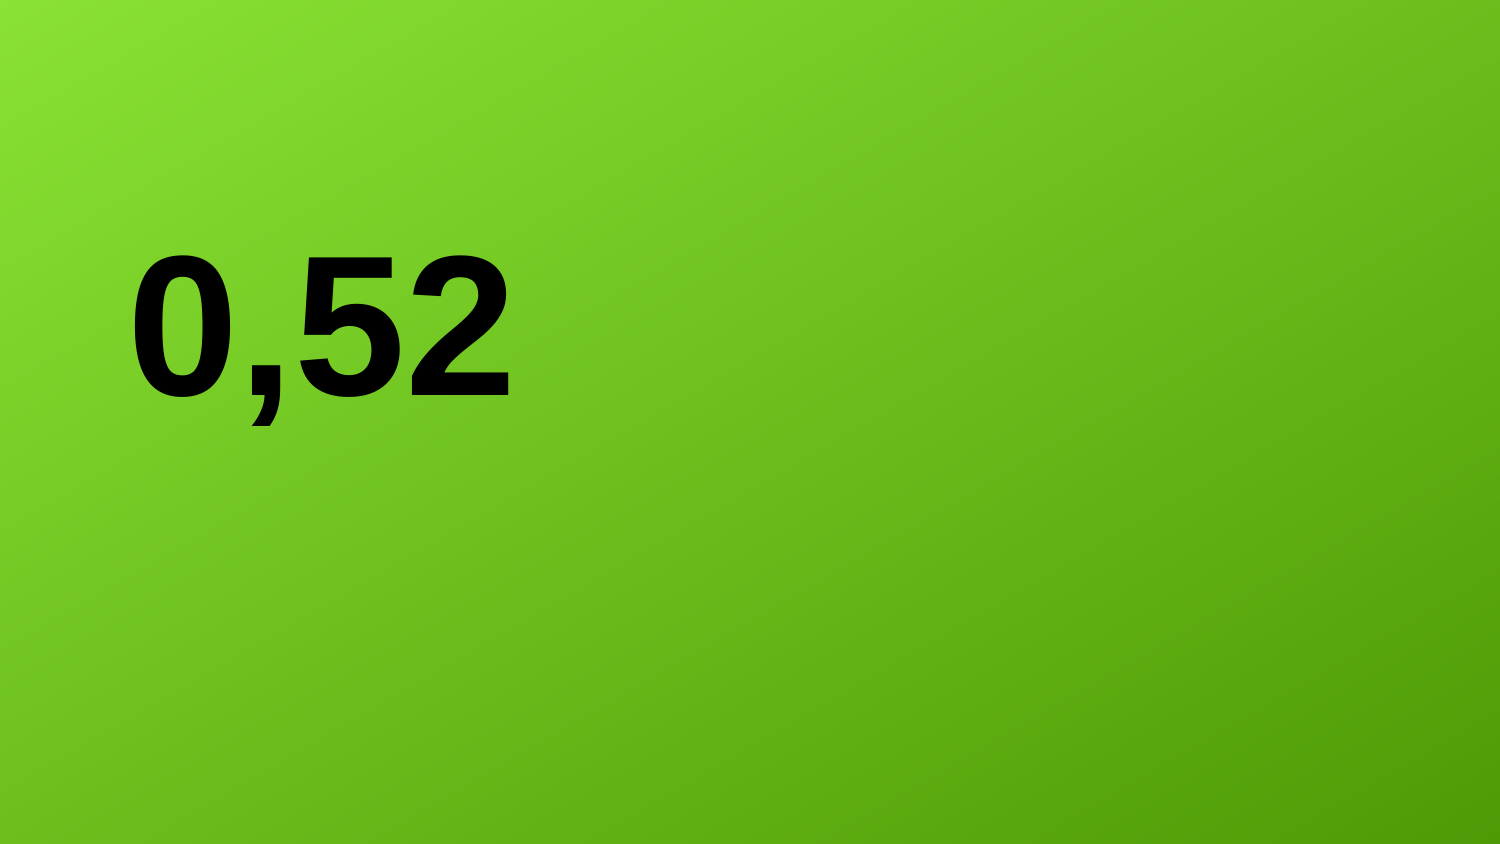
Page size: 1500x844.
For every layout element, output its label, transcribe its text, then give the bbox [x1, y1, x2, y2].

title 0,52 [112, 259, 1388, 450]
